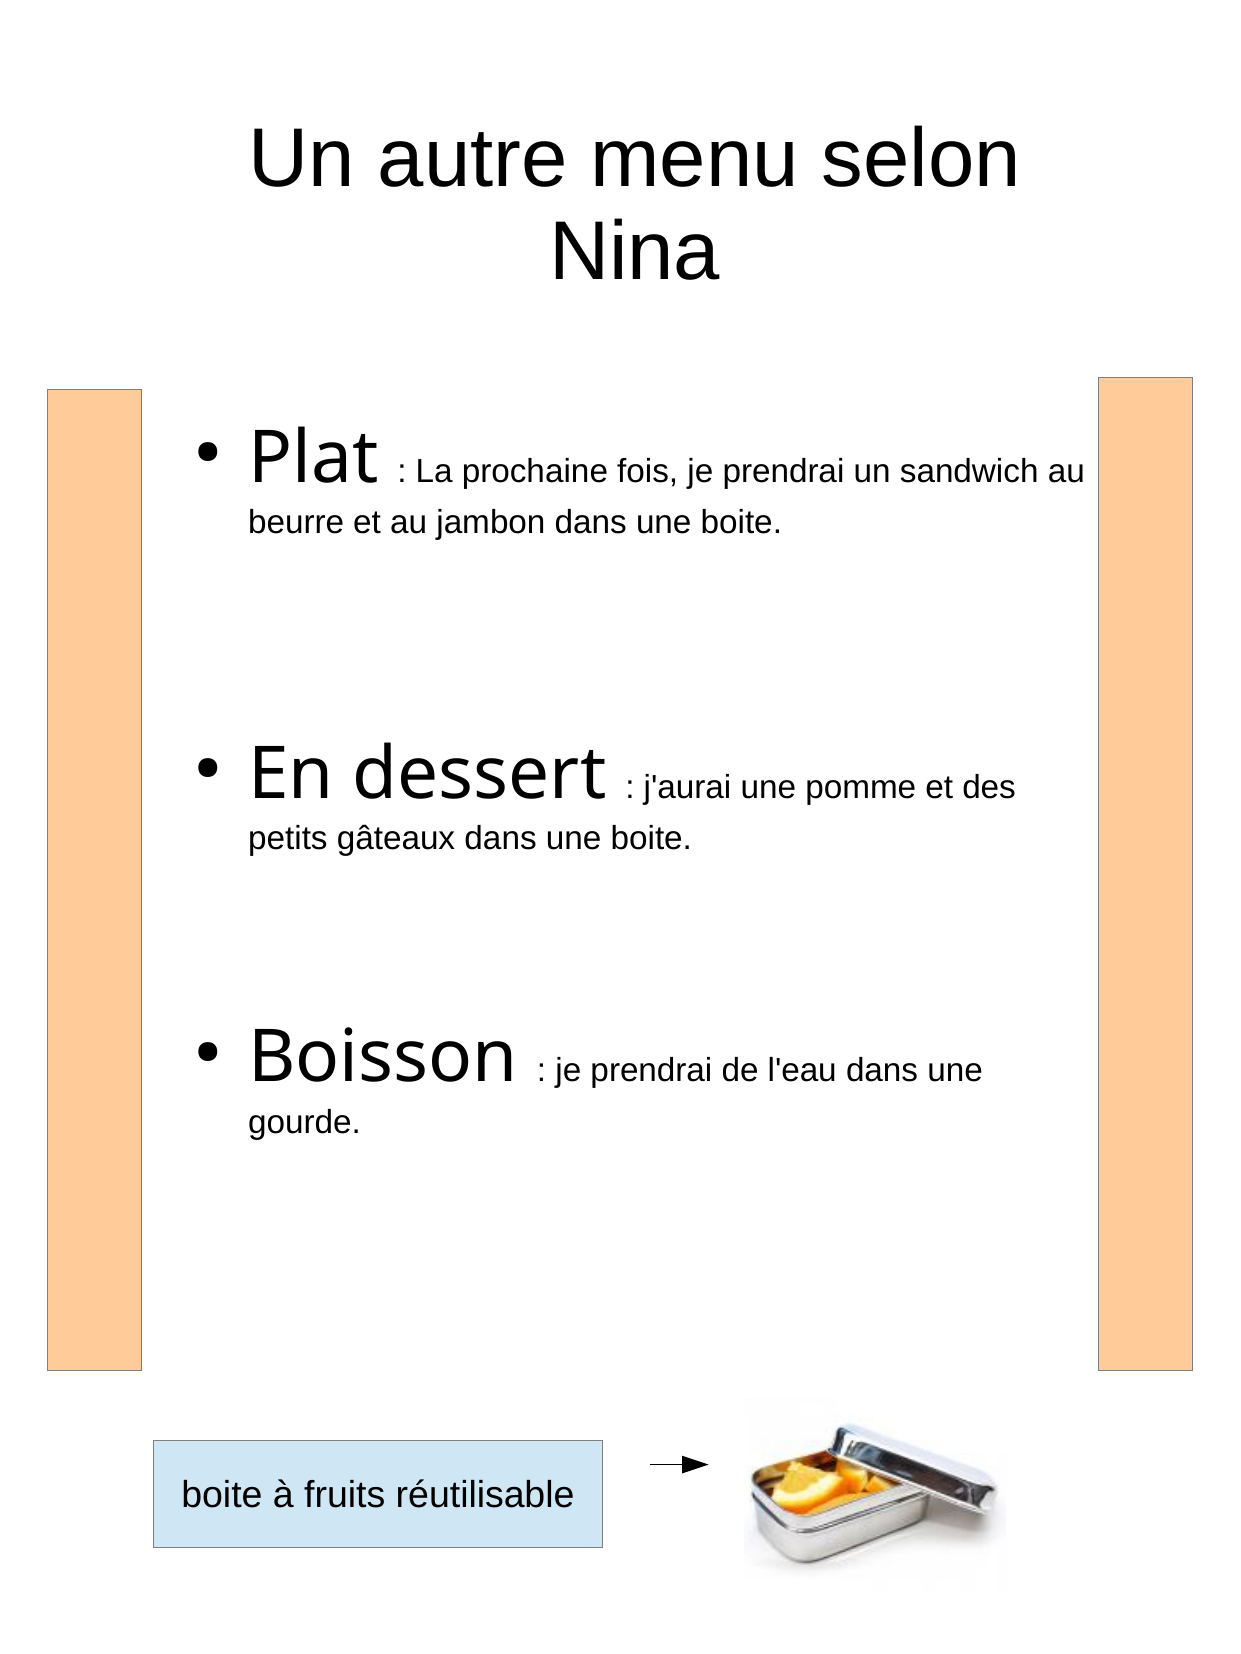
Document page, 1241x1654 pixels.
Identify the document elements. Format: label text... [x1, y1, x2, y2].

text_box [1098, 377, 1193, 1371]
list Plat : La prochaine fois, je prendrai un sandwich au beurre et au jambon dans une boite. [177, 404, 1087, 603]
picture [744, 1398, 1007, 1595]
title Un autre menu selon Nina [76, 65, 1193, 342]
text_box boite à fruits réutilisable [153, 1440, 603, 1548]
list Boisson : je prendrai de l'eau dans une gourde. [177, 1003, 1087, 1203]
list En dessert : j'aurai une pomme et des petits gâteaux dans une boite. [177, 720, 1087, 919]
text_box [47, 389, 142, 1371]
